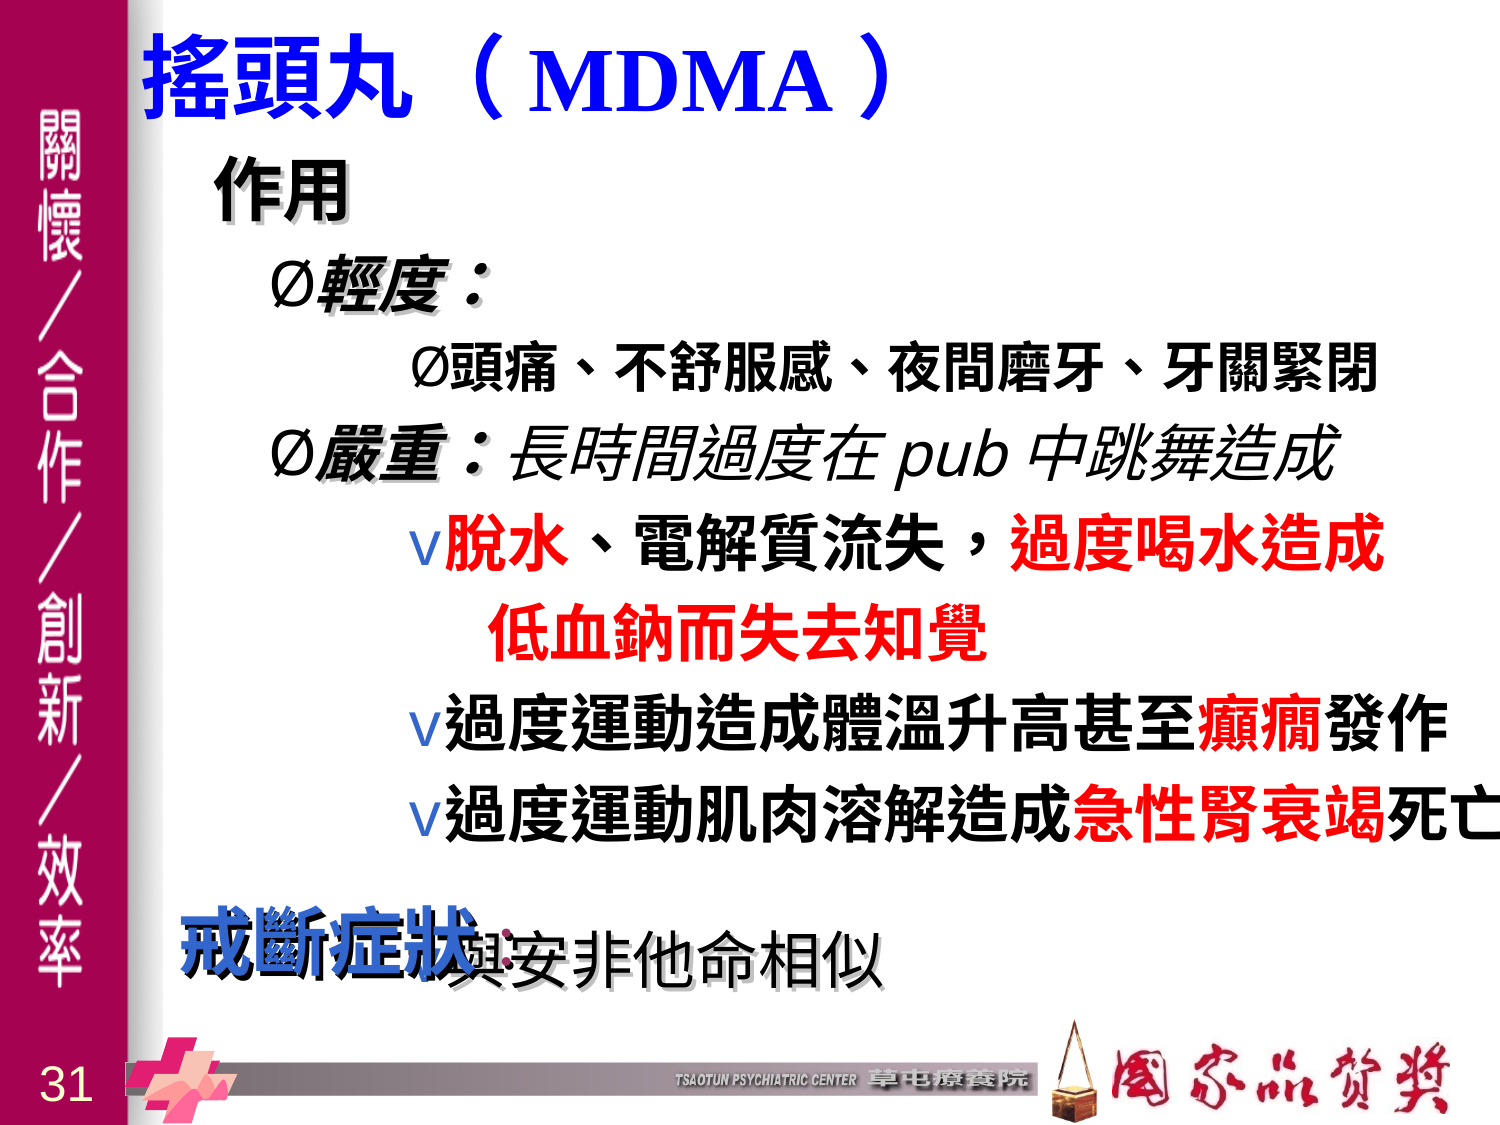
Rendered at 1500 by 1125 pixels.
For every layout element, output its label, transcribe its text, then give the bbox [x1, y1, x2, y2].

text_box 戒斷症狀： [162, 887, 738, 993]
list 作用 輕度： 頭痛、不舒服感、夜間磨牙、牙關緊閉 嚴重：長時間過度在pub中跳舞造成 脫水、電解質流失，過度喝水造成 低血鈉而失去知覺 過度運動造成體溫升高甚至癲癇發作 過度運動肌肉溶解造成急性腎衰竭死亡 與安非他命相似 [112, 137, 1500, 1125]
title 搖頭丸（MDMA） [125, 12, 1457, 137]
text_box [150, 875, 834, 941]
text_box [23, 1043, 112, 1119]
